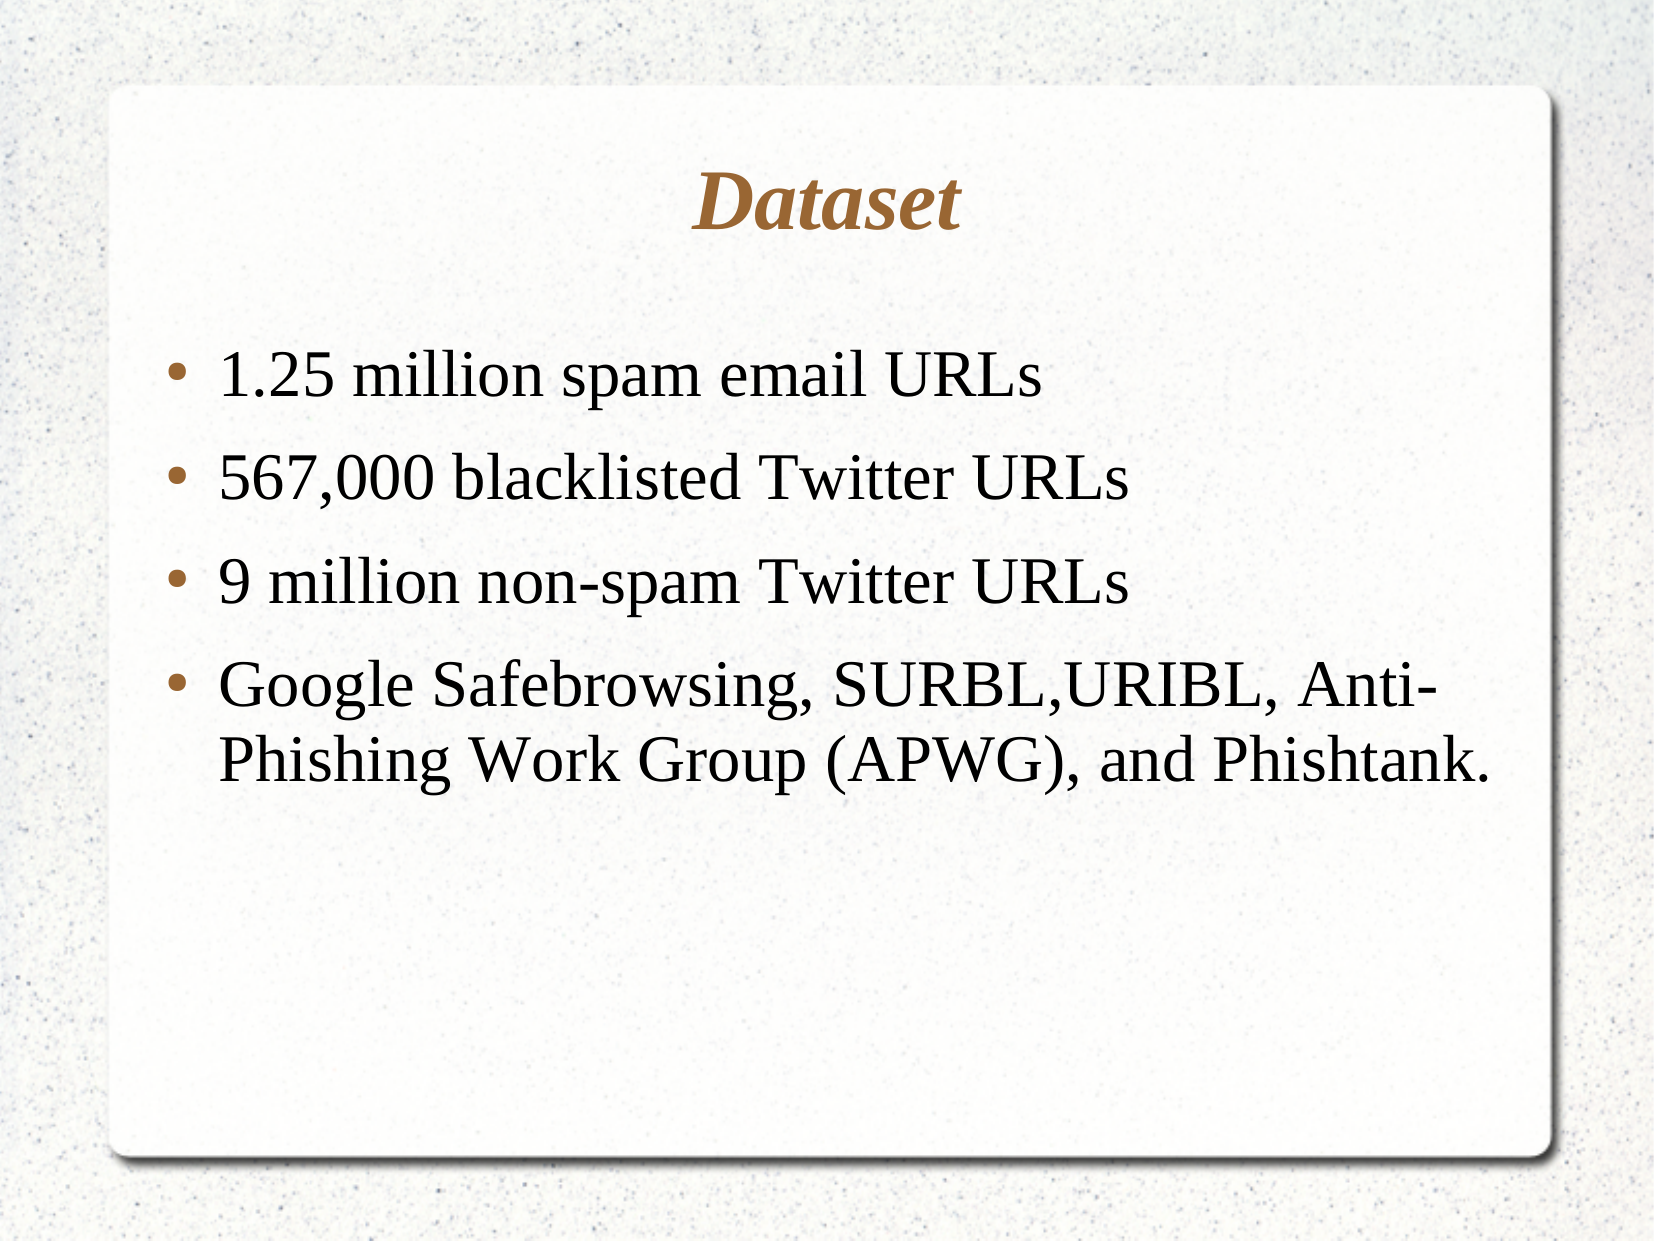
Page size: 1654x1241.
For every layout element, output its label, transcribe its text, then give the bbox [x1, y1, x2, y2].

list 1.25 million spam email URLs 567,000 blacklisted Twitter URLs 9 million non-spam Twitter URLs Google Safebrowsing, SURBL,URIBL, Anti-Phishing Work Group (APWG), and Phishtank. [147, 336, 1506, 1056]
picture [0, 0, 1654, 1241]
title Dataset [118, 96, 1536, 304]
